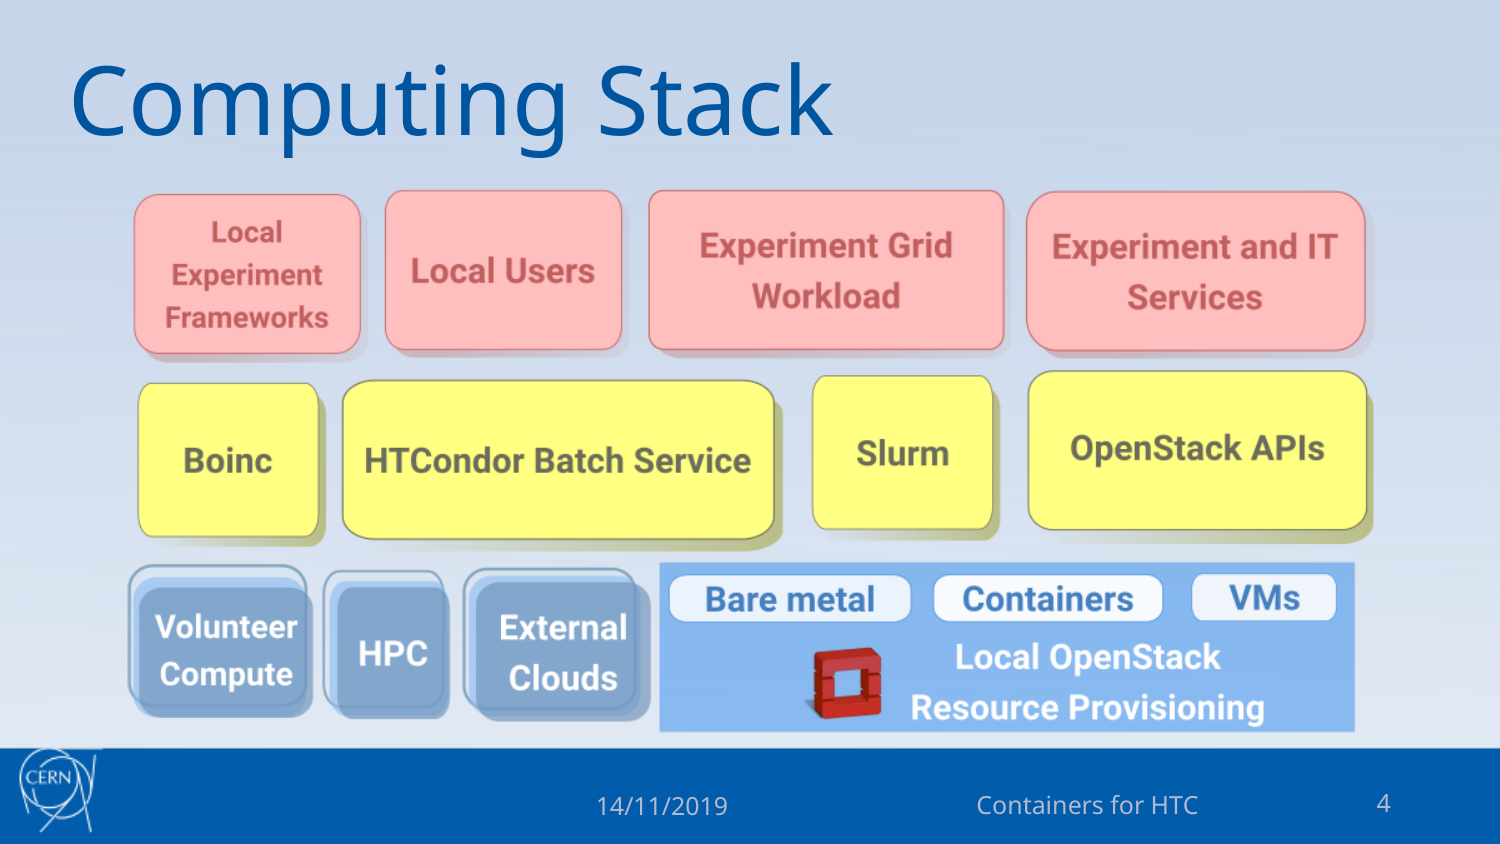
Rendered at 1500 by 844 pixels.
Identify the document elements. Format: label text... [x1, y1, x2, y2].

picture [0, 0, 1500, 843]
title Computing Stack [60, 30, 1426, 166]
